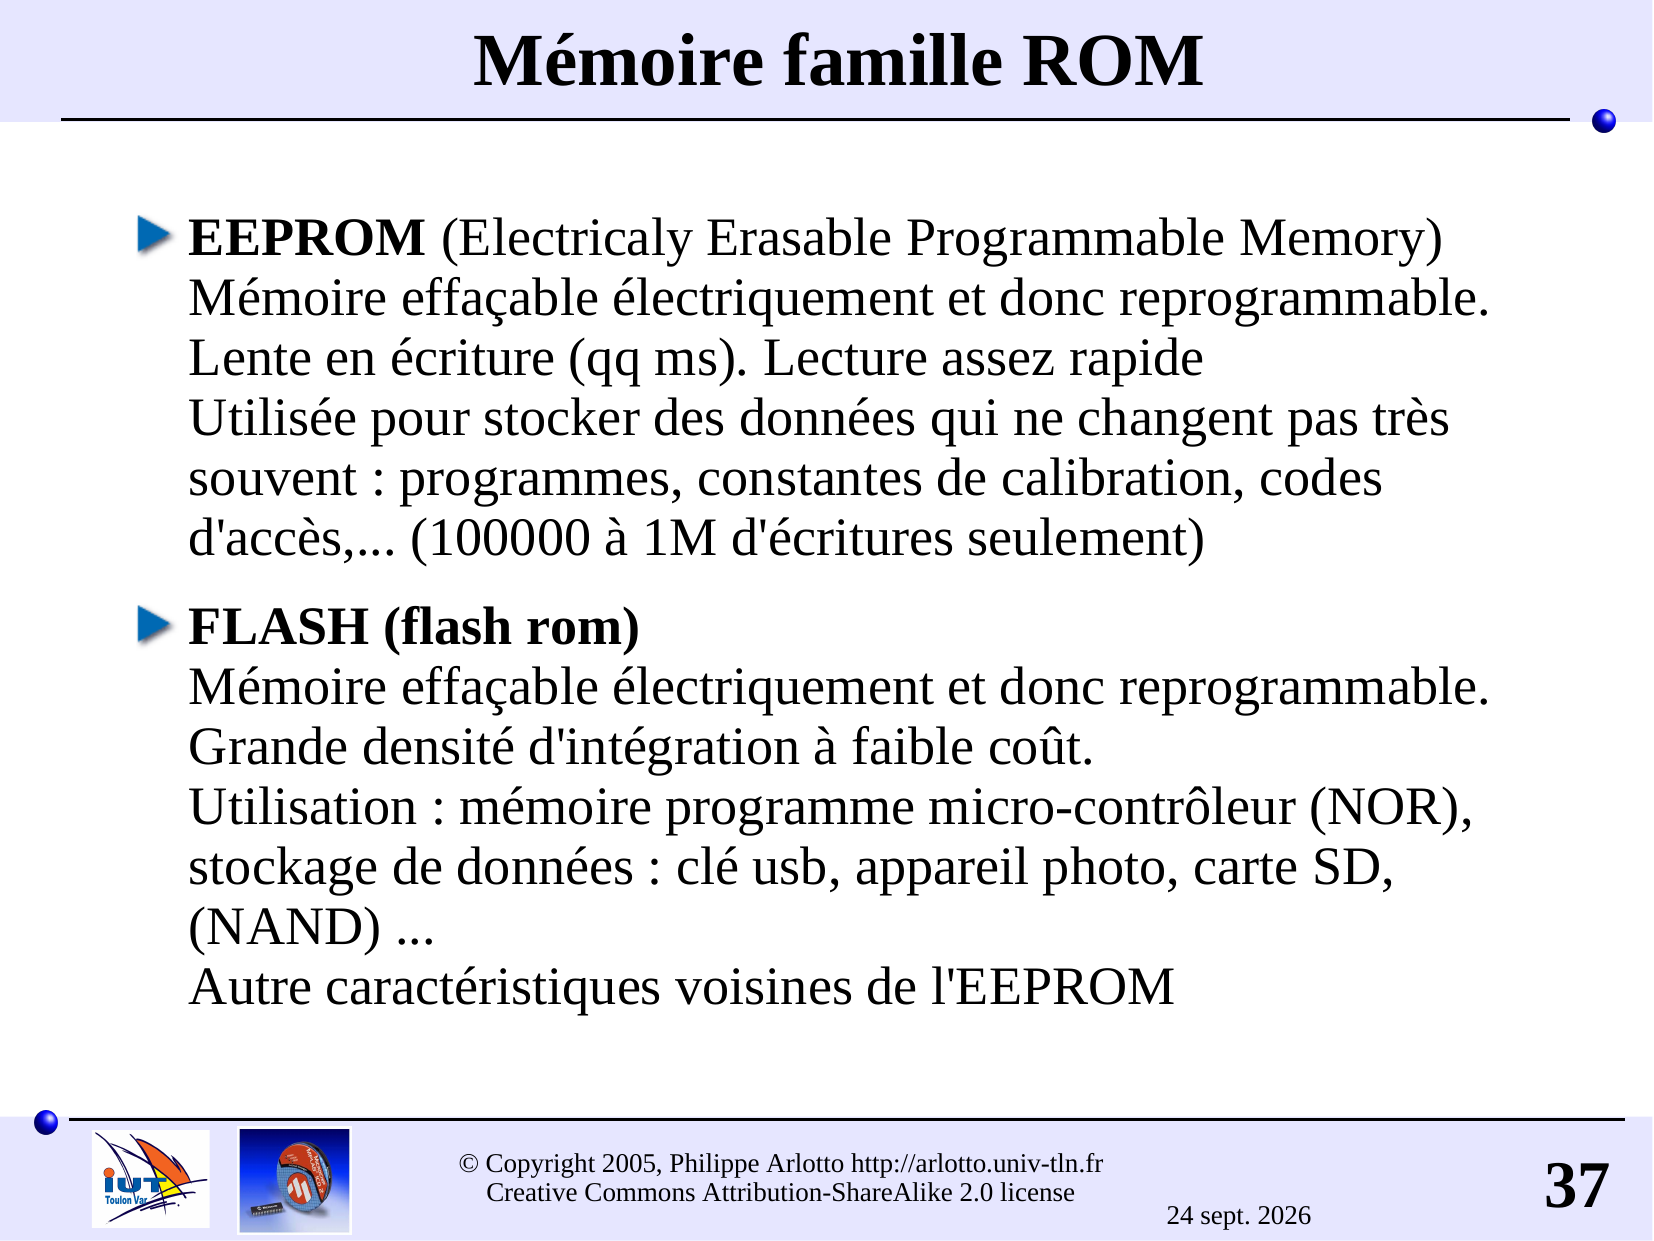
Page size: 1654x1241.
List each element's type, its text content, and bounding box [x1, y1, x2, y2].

title Mémoire famille ROM [95, 11, 1585, 110]
list EEPROM (Electricaly Erasable Programmable Memory) Mémoire effaçable électriquement et donc reprogrammable. Lente en écriture (qq ms). Lecture assez rapide Utilisée pour stocker des données qui ne changent pas très souvent : programmes, constantes de calibration, codes d'accès,... (100000 à 1M d'écritures seulement) FLASH (flash rom) Mémoire effaçable électriquement et donc reprogrammable. Grande densité d'intégration à faible coût. Utilisation : mémoire programme micro-contrôleur (NOR), stockage de données : clé usb, appareil photo, carte SD, (NAND) ... Autre caractéristiques voisines de l'EEPROM [118, 206, 1530, 1099]
picture [237, 1126, 352, 1235]
